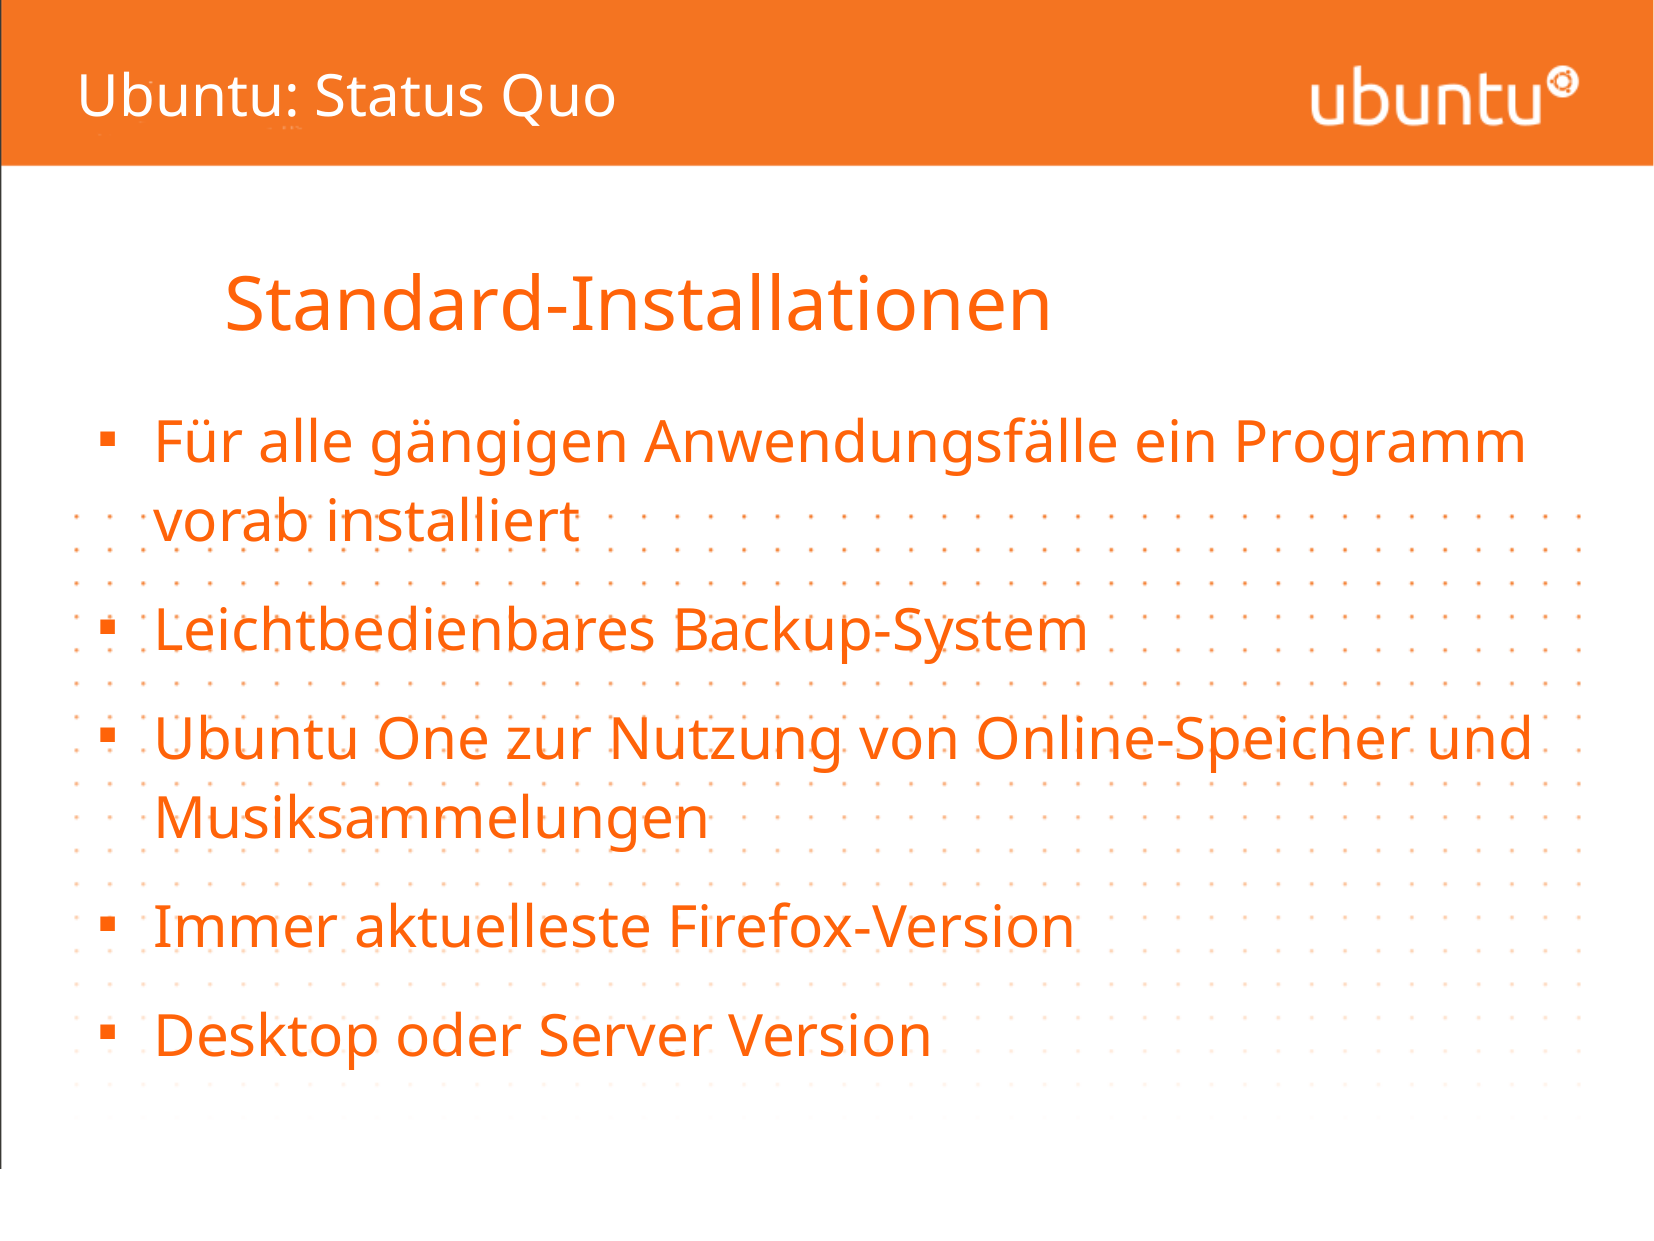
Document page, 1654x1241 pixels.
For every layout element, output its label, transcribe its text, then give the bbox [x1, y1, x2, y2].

picture [0, 0, 1654, 1169]
text_box Standard-Installationen [209, 242, 1480, 400]
title Ubuntu: Status Quo [76, 29, 1565, 158]
list Für alle gängigen Anwendungsfälle ein Programm vorab installiert Leichtbedienbares Backup-System Ubuntu One zur Nutzung von Online-Speicher und Musiksammelungen Immer aktuelleste Firefox-Version Desktop oder Server Version [82, 400, 1577, 1109]
